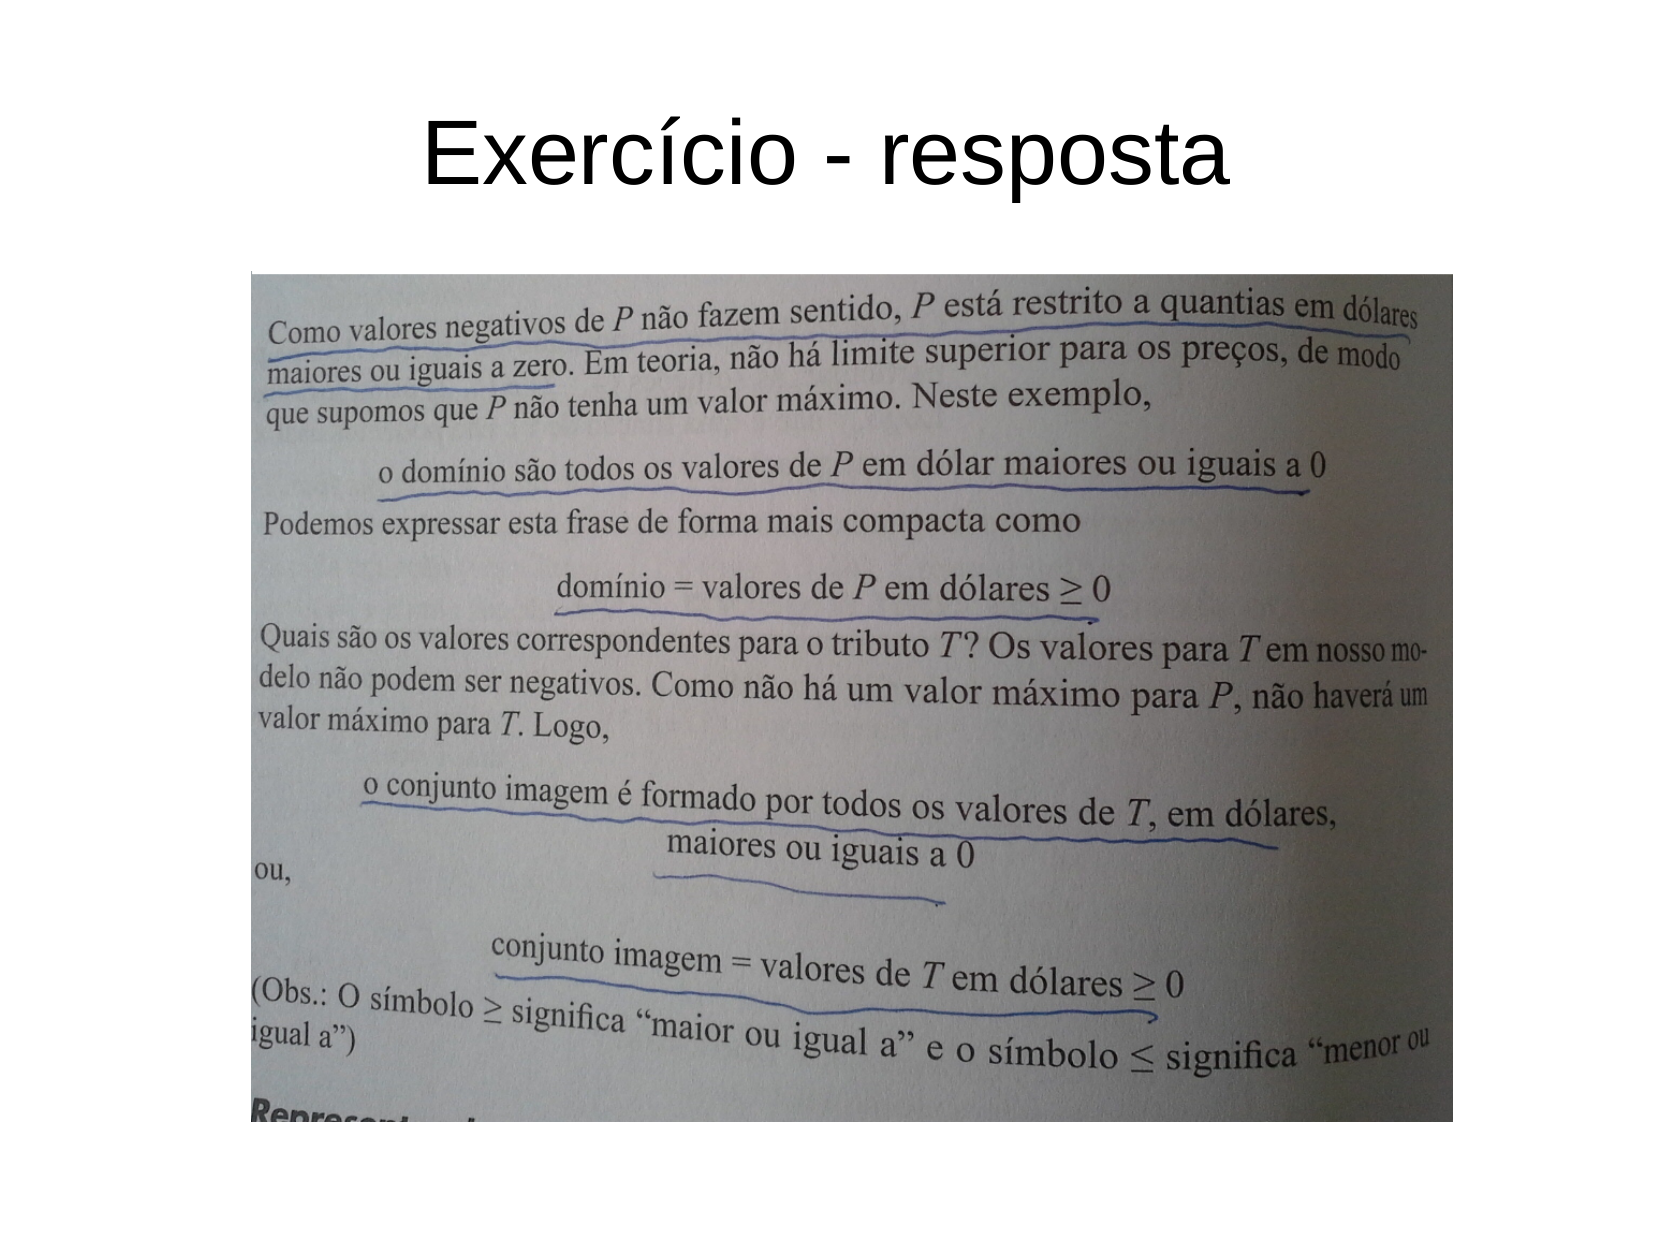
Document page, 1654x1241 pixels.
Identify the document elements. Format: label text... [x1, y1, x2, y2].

picture [251, 271, 1453, 1123]
title Exercício - resposta [82, 49, 1571, 257]
